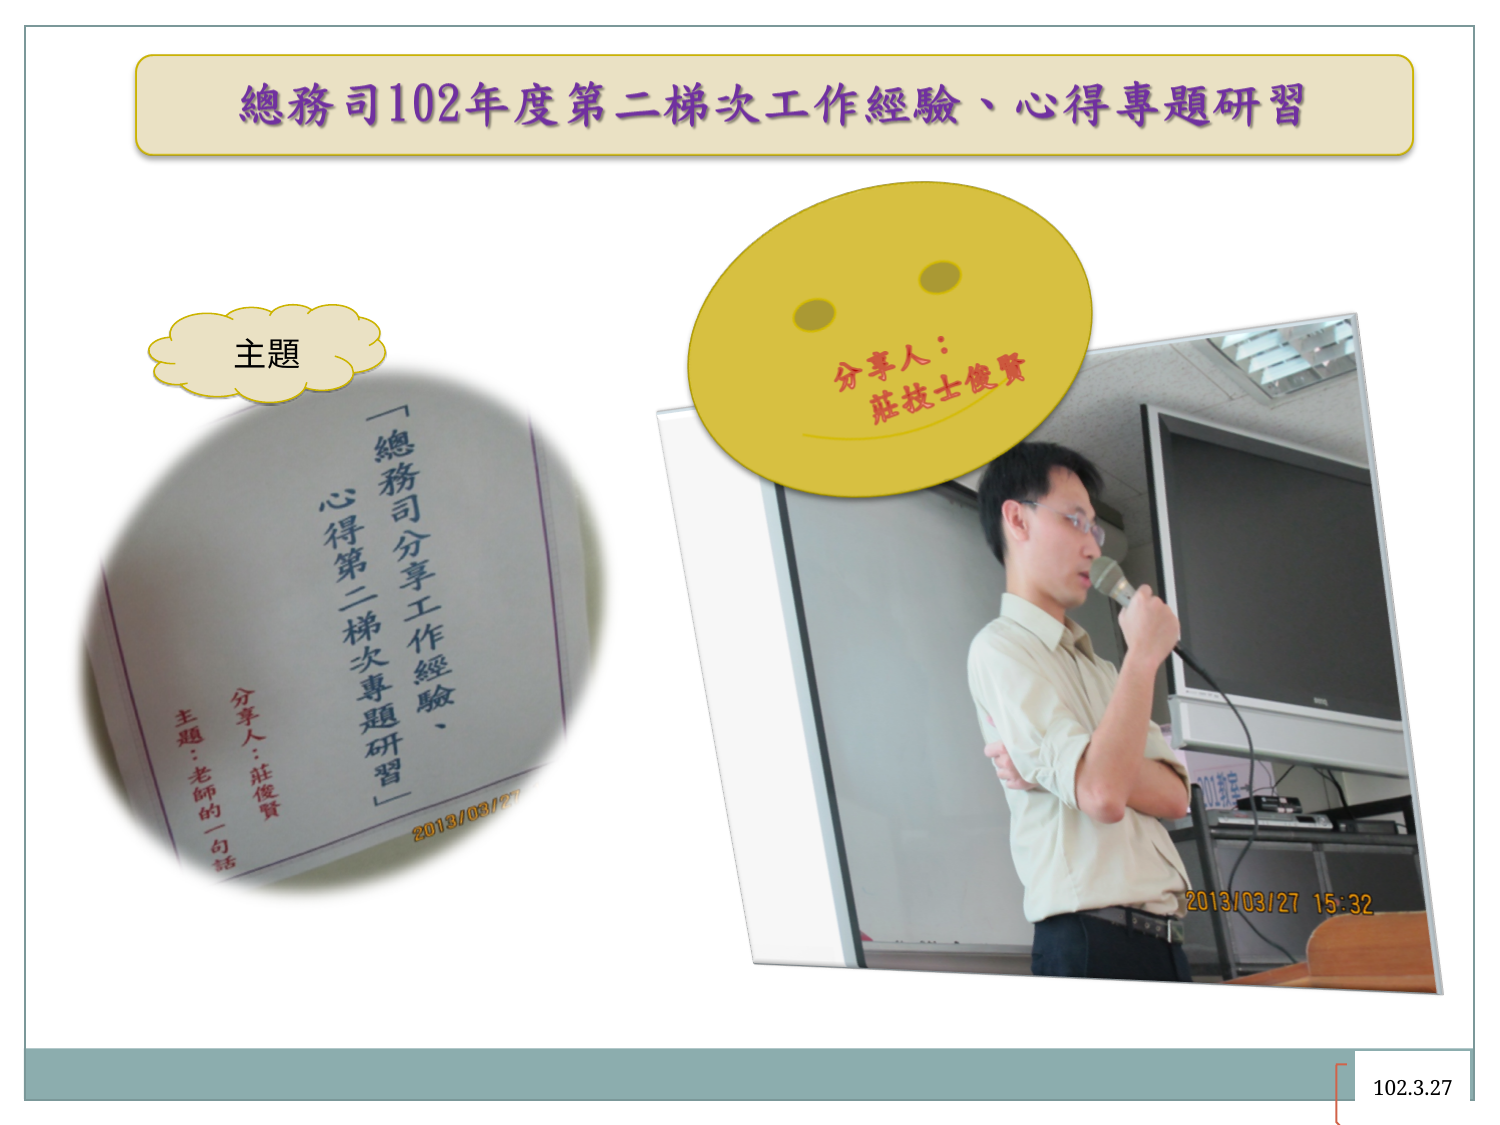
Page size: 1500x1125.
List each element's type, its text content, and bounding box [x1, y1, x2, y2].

text_box 主題 [148, 304, 386, 403]
text_box 102.3.27 [1355, 1051, 1470, 1122]
picture [41, 49, 1466, 1125]
